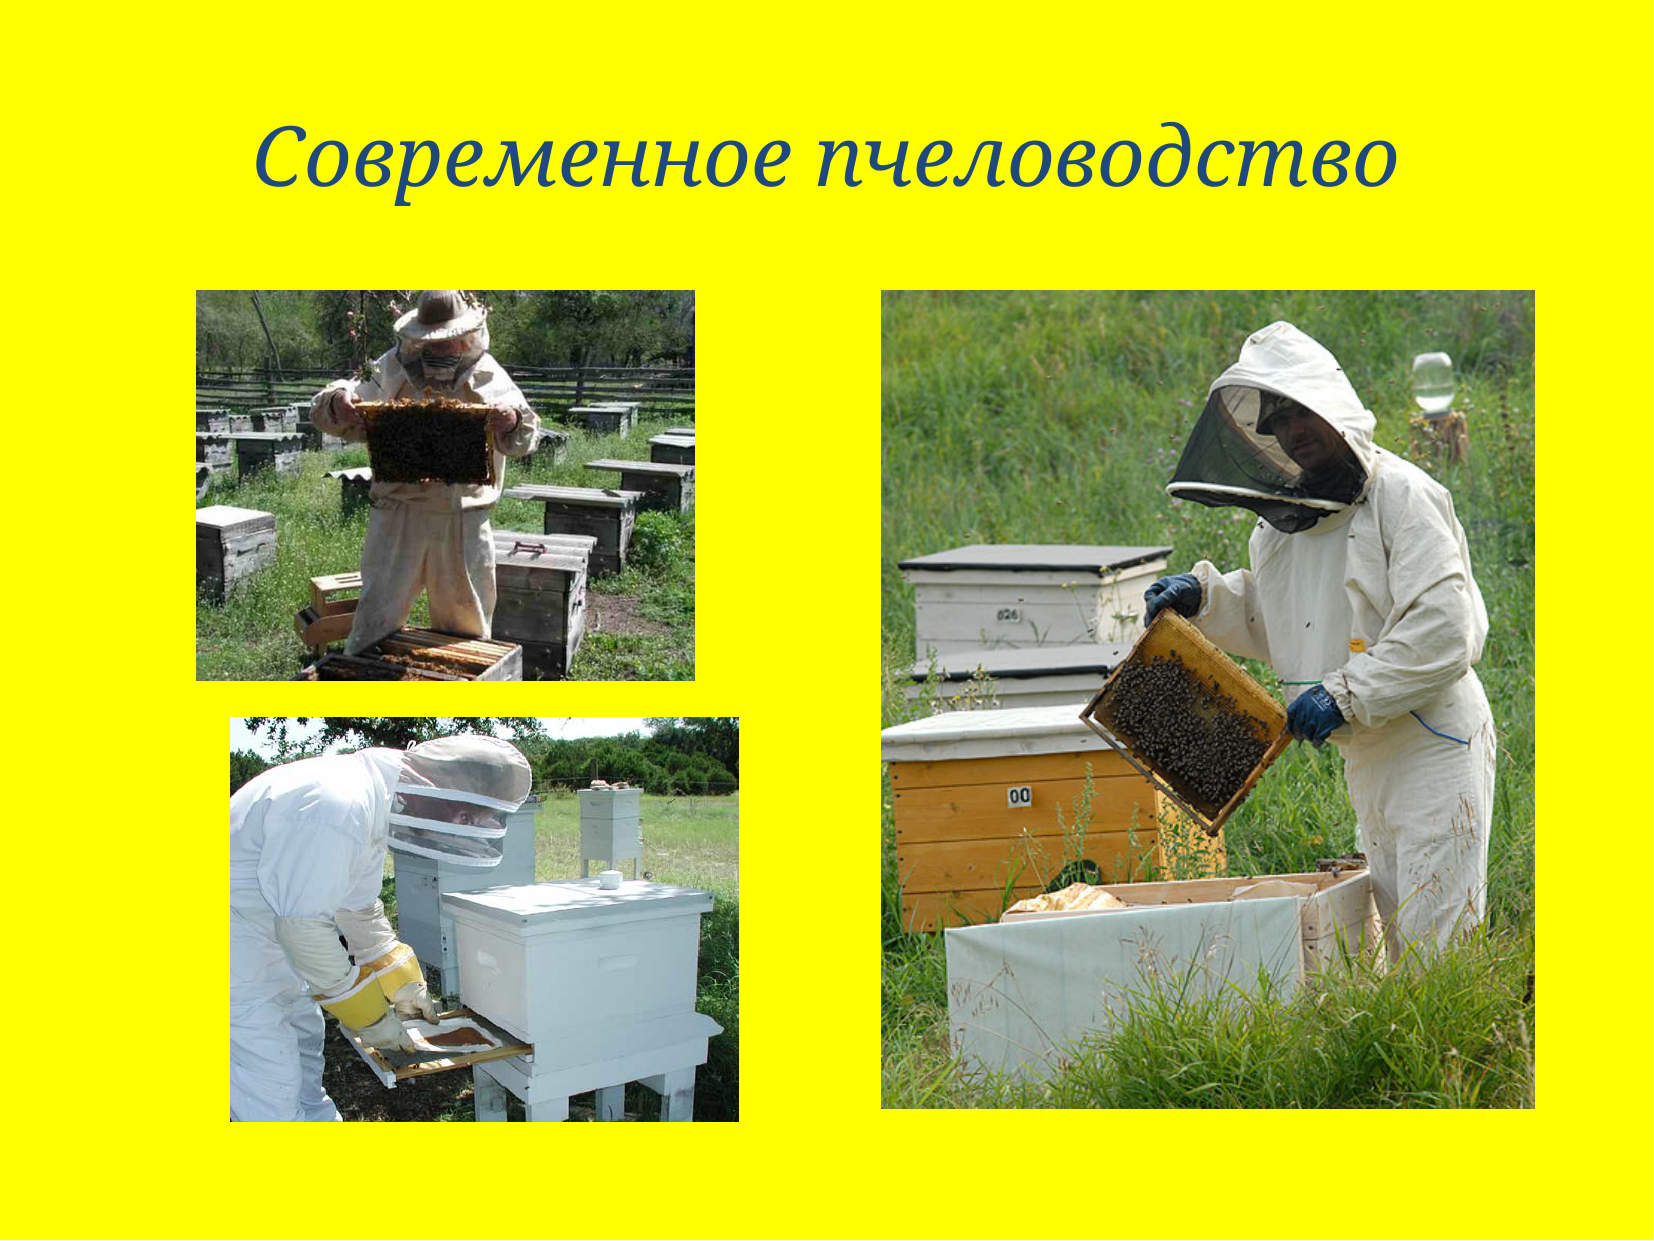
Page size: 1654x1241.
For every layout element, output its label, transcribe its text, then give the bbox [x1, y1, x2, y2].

title Современное пчеловодство [82, 102, 1571, 204]
picture [196, 290, 695, 681]
picture [230, 717, 739, 1123]
picture [881, 290, 1535, 1109]
